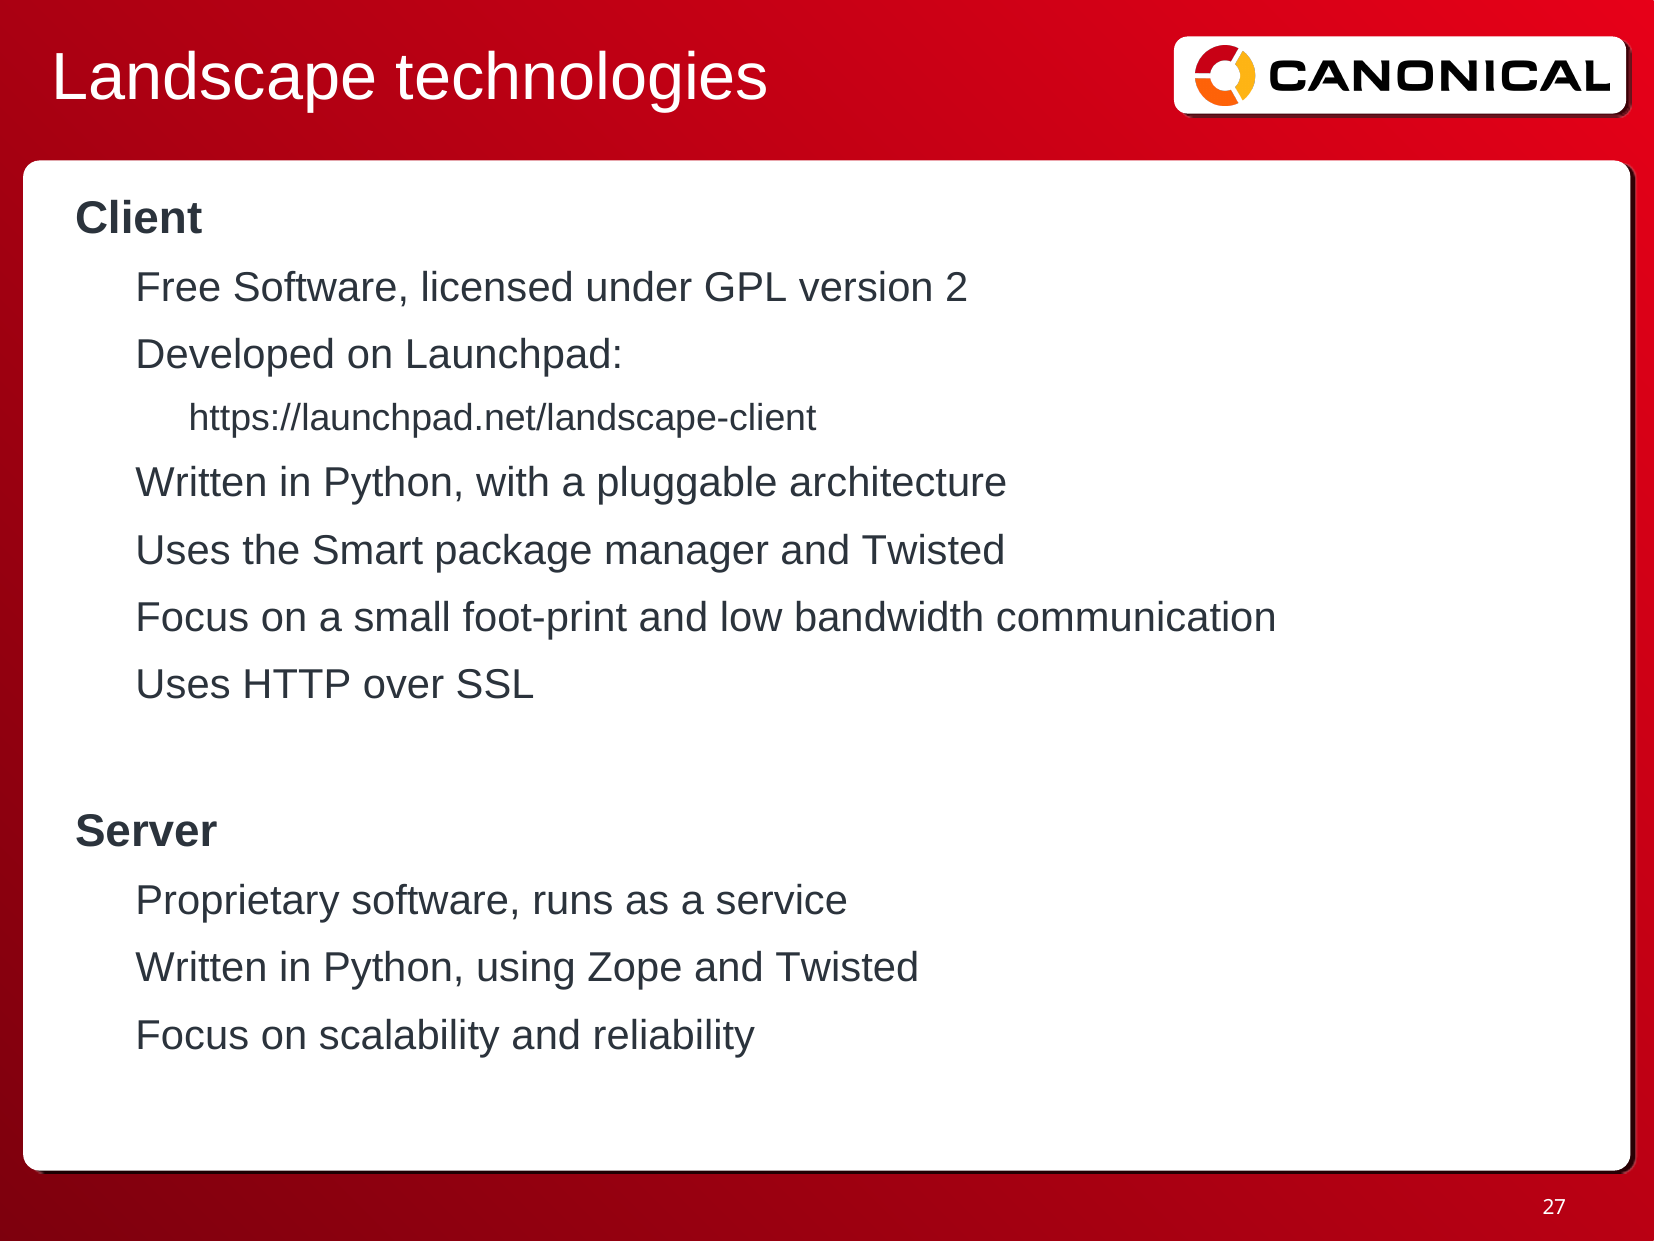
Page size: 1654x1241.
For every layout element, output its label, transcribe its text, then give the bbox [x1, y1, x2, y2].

picture [1565, 45, 1610, 106]
list Client Free Software, licensed under GPL version 2 Developed on Launchpad: https://launchpad.net/landscape-client Written in Python, with a pluggable architecture Uses the Smart package manager and Twisted Focus on a small foot-print and low bandwidth communication Uses HTTP over SSL Server Proprietary software, runs as a service Written in Python, using Zope and Twisted Focus on scalability and reliability [74, 196, 1589, 1090]
title Landscape technologies [51, 17, 1565, 148]
